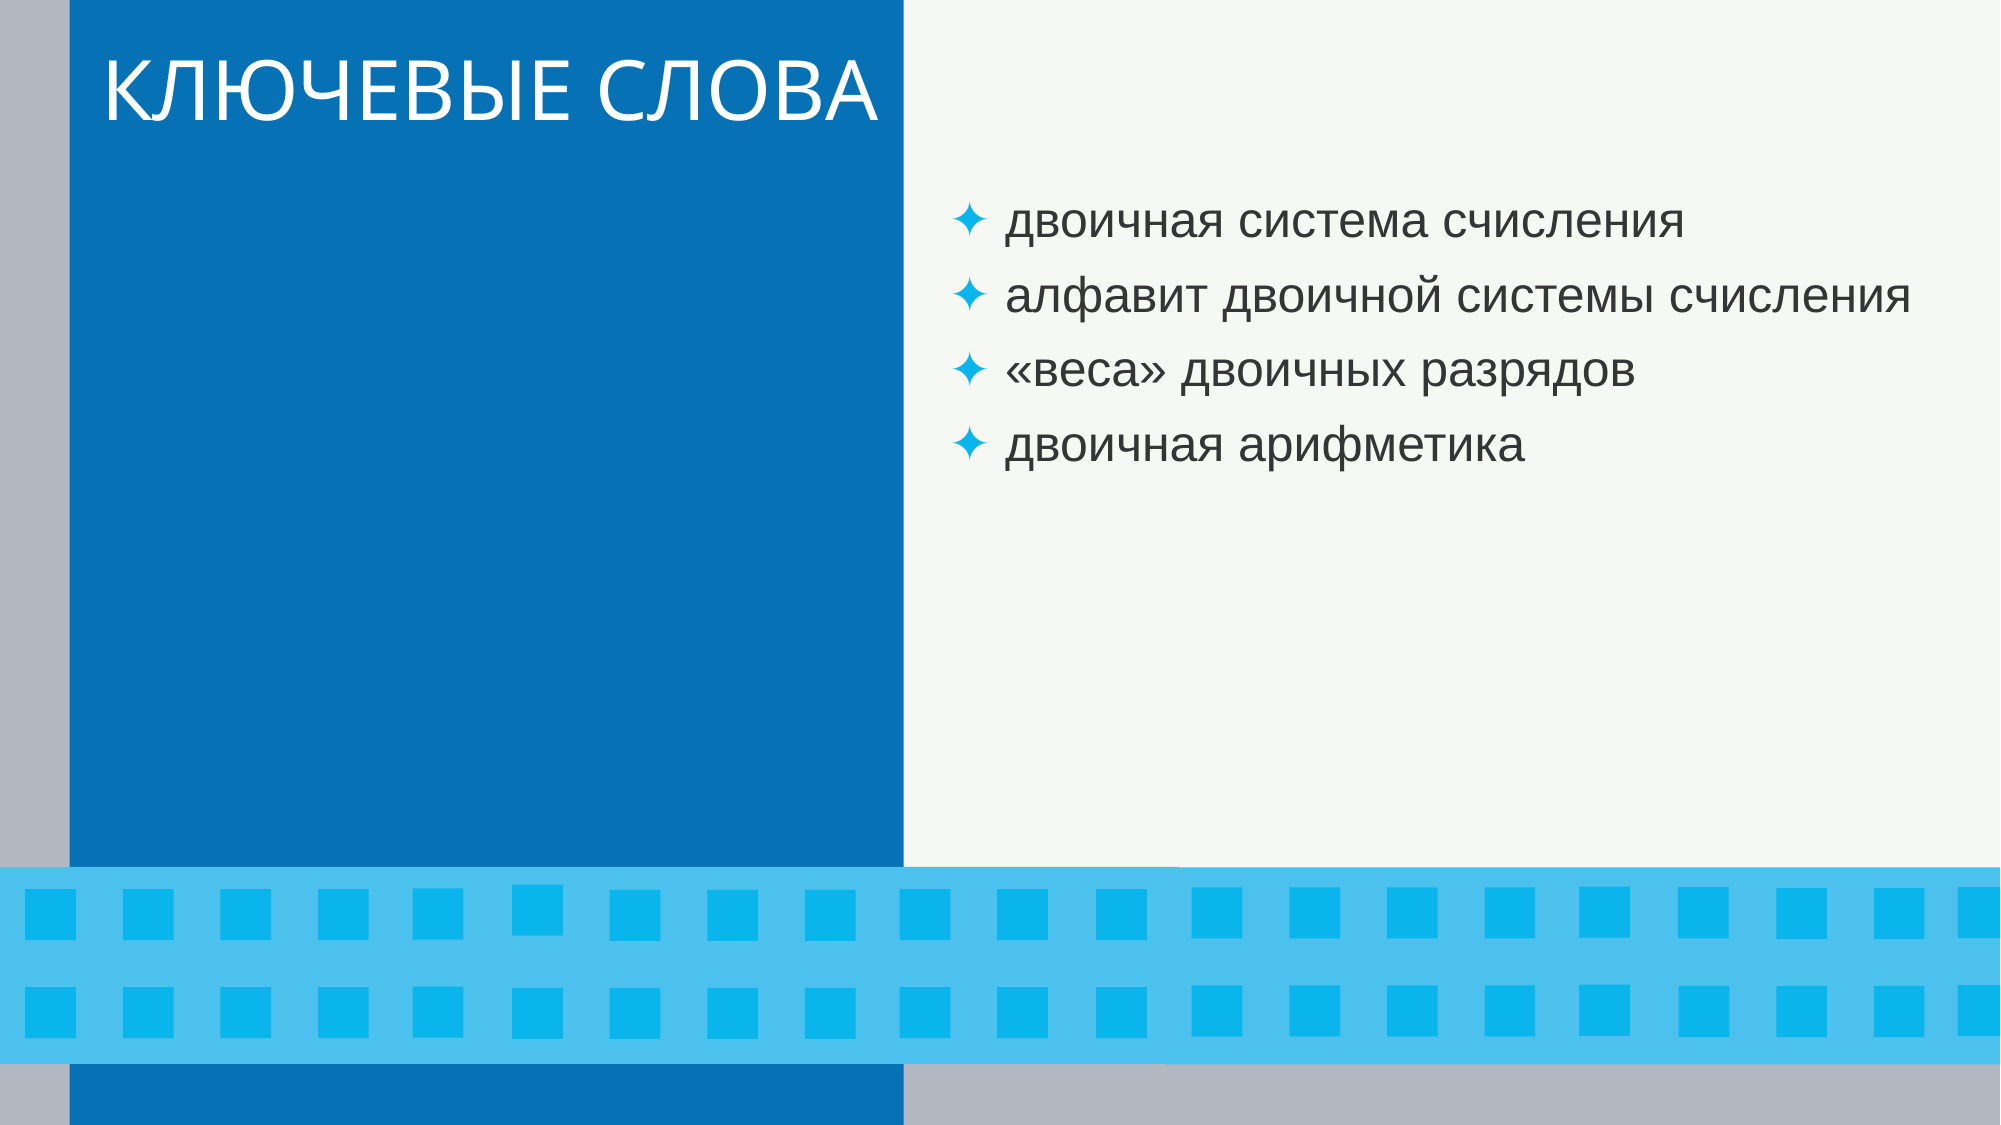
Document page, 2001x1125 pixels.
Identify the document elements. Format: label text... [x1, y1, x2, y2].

title КЛЮЧЕВЫЕ СЛОВА [86, 0, 904, 147]
subtitle двоичная система счисления алфавит двоичной системы счисления «веса» двоичных разрядов двоичная арифметика [933, 186, 1931, 806]
